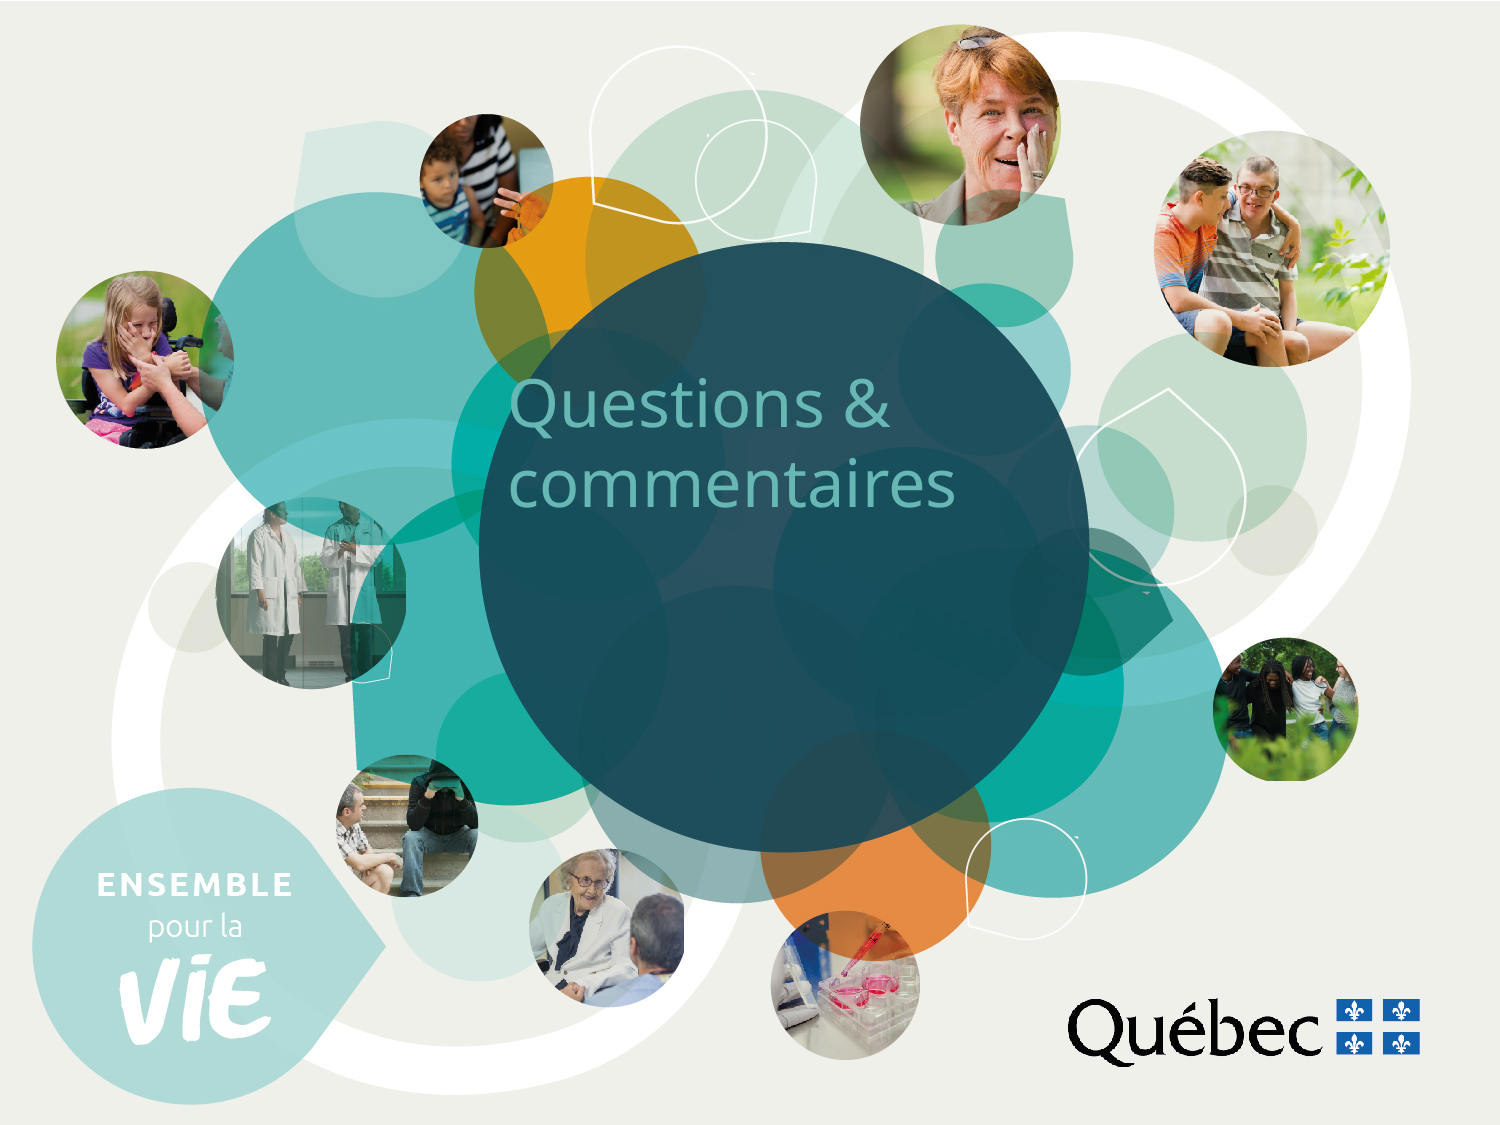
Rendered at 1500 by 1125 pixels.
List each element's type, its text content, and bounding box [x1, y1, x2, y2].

title Questions & commentaires [492, 353, 1060, 718]
picture [0, 1, 1500, 1125]
